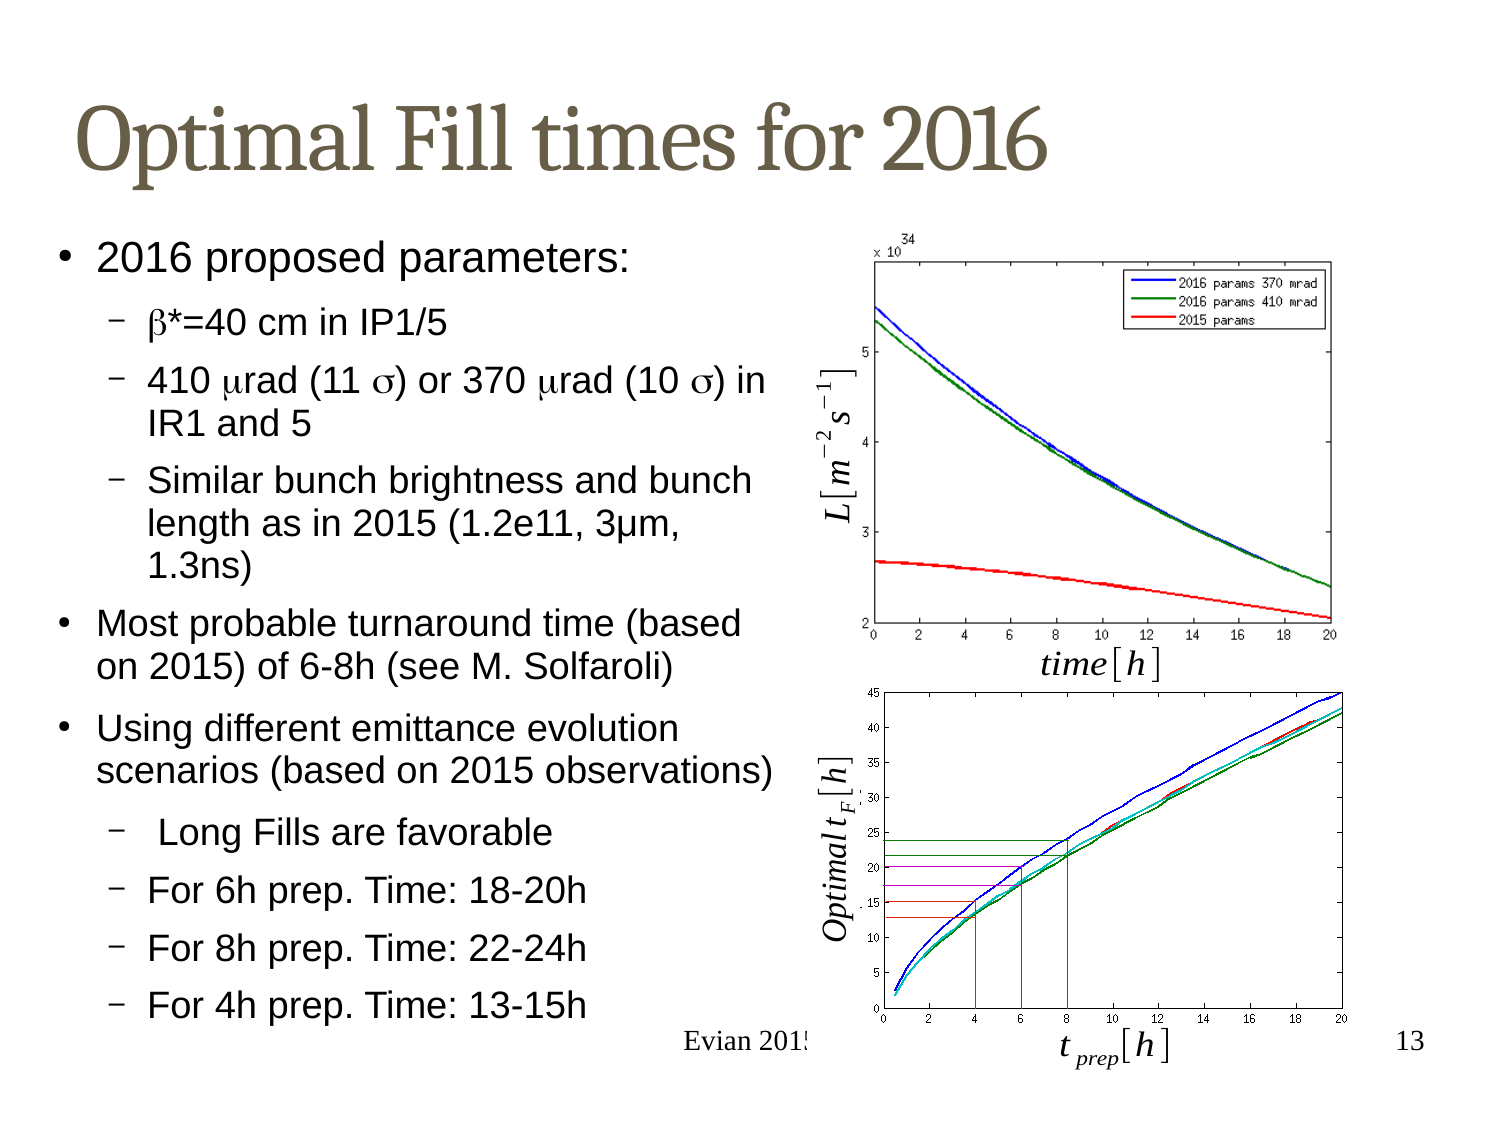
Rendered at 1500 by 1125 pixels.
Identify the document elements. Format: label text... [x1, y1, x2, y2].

picture [797, 228, 1397, 1051]
chart [1030, 645, 1171, 686]
chart [810, 360, 858, 536]
chart [814, 748, 860, 953]
list 2016 proposed parameters: *=40 cm in IP1/5 410 rad (11 ) or 370 rad (10 ) in IR1 and 5 Similar bunch brightness and bunch length as in 2015 (1.2e11, 3μm, 1.3ns) Most probable turnaround time (based on 2015) of 6-8h (see M. Solfaroli) Using different emittance evolution scenarios (based on 2015 observations) Long Fills are favorable For 6h prep. Time: 18-20h For 8h prep. Time: 22-24h For 4h prep. Time: 13-15h [45, 232, 781, 1051]
chart [1049, 1025, 1180, 1071]
title Optimal Fill times for 2016 [75, 44, 1425, 233]
